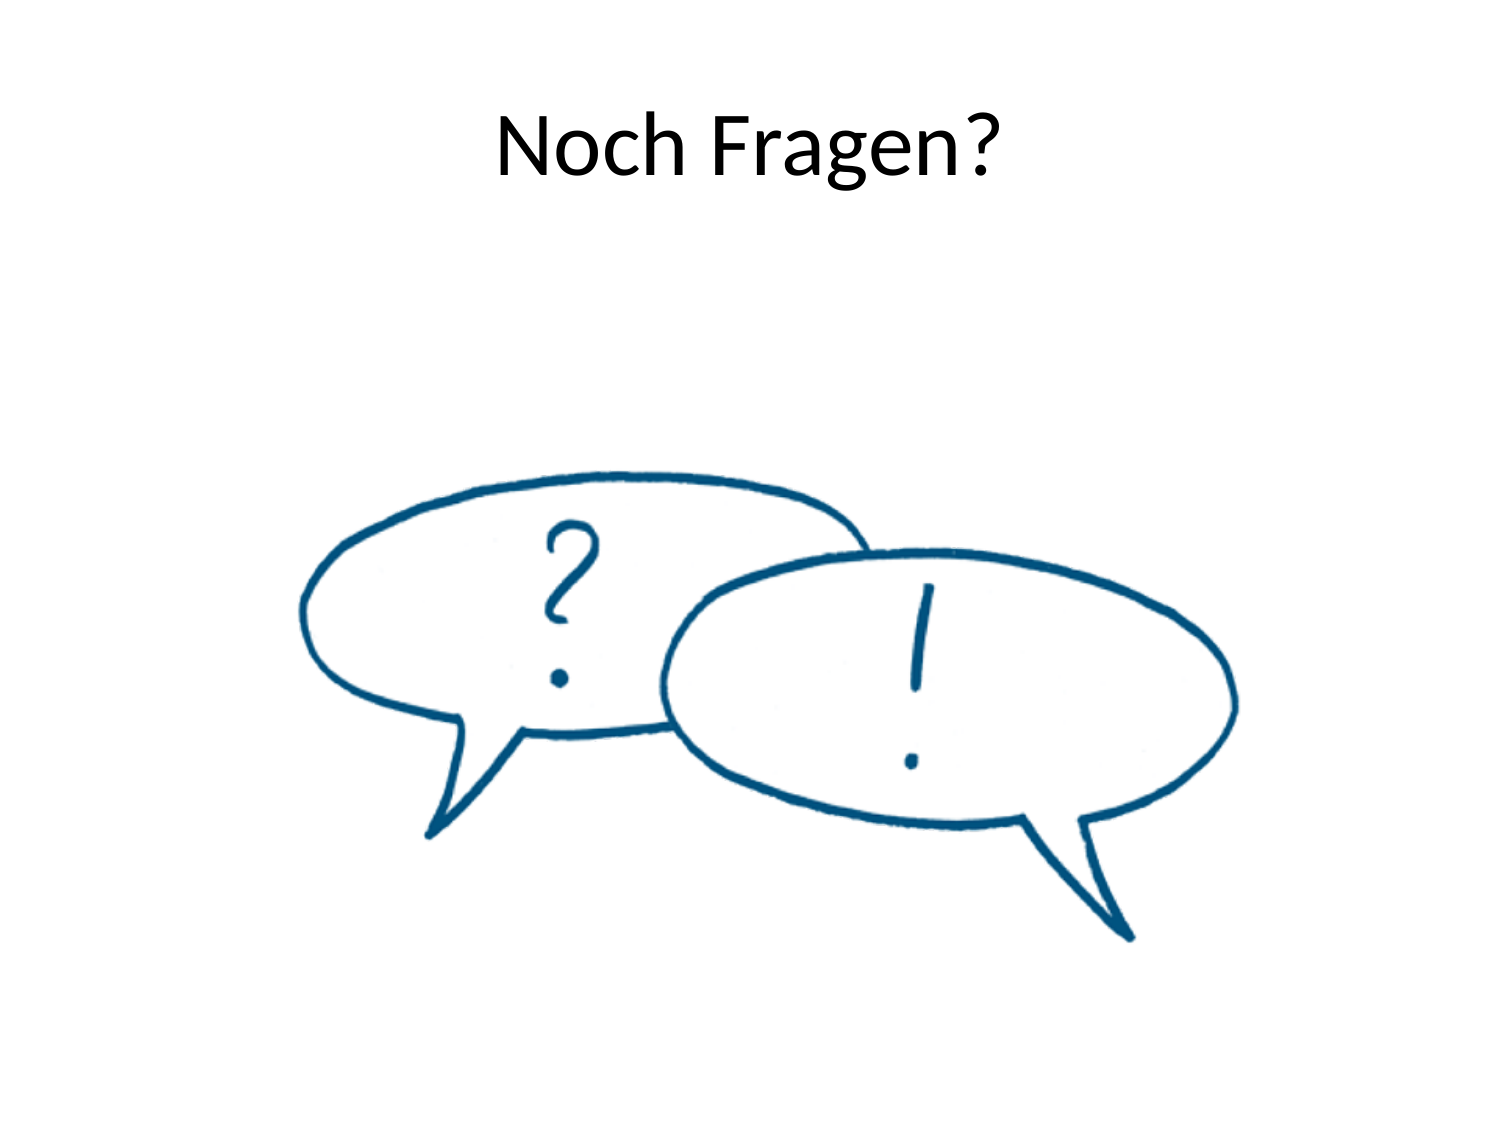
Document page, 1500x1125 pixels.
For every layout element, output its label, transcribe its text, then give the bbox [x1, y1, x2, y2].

title Noch Fragen? [75, 45, 1426, 233]
picture [112, 385, 1381, 1066]
